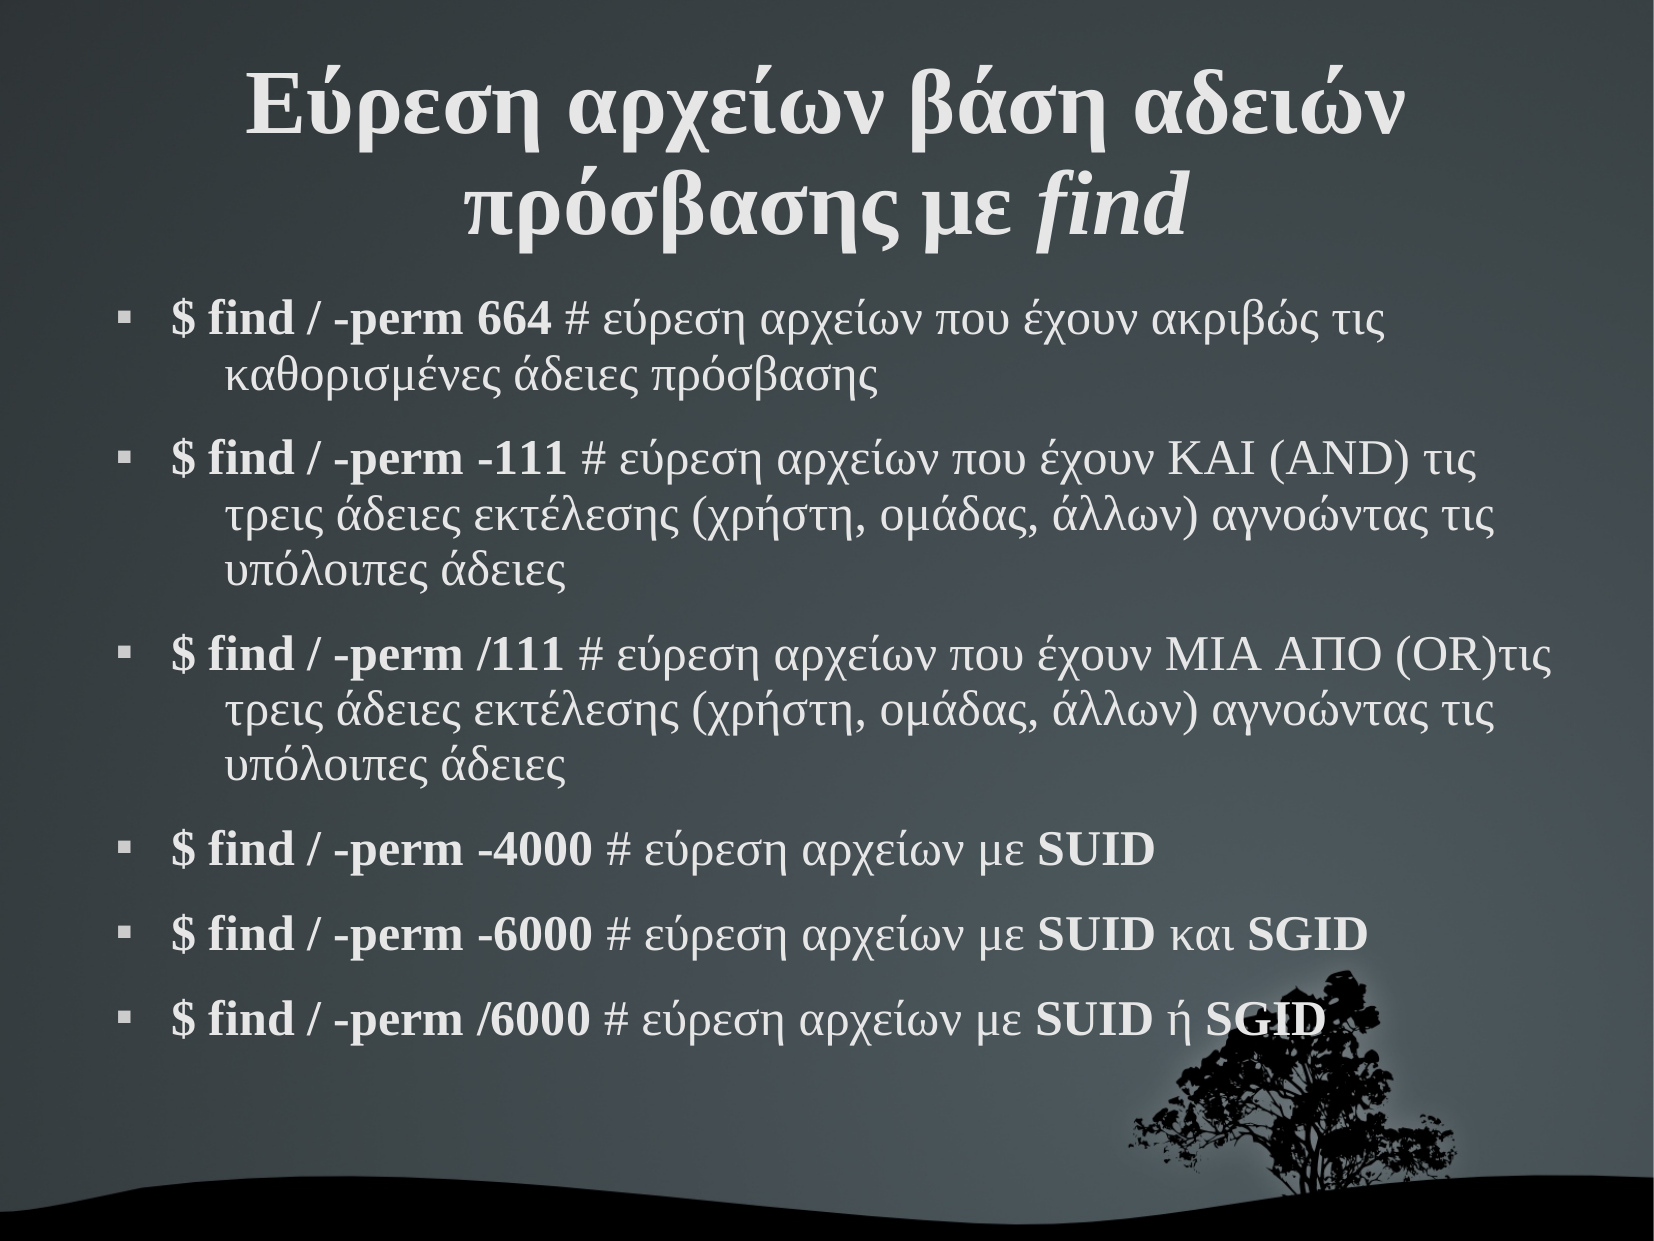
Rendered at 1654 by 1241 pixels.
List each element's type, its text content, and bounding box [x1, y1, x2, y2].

list $ find / -perm 664 # εύρεση αρχείων που έχουν ακριβώς τις καθορισμένες άδειες πρόσβασης $ find / -perm -111 # εύρεση αρχείων που έχουν ΚΑΙ (AND) τις τρεις άδειες εκτέλεσης (χρήστη, ομάδας, άλλων) αγνοώντας τις υπόλοιπες άδειες $ find / -perm /111 # εύρεση αρχείων που έχουν ΜΙΑ ΑΠΟ (OR)τις τρεις άδειες εκτέλεσης (χρήστη, ομάδας, άλλων) αγνοώντας τις υπόλοιπες άδειες $ find / -perm -4000 # εύρεση αρχείων με SUID $ find / -perm -6000 # εύρεση αρχείων με SUID και SGID $ find / -perm /6000 # εύρεση αρχείων με SUID ή SGID [82, 290, 1571, 1132]
picture [0, 0, 1654, 1241]
title Εύρεση αρχείων βάση αδειών πρόσβασης με find [82, 33, 1571, 273]
